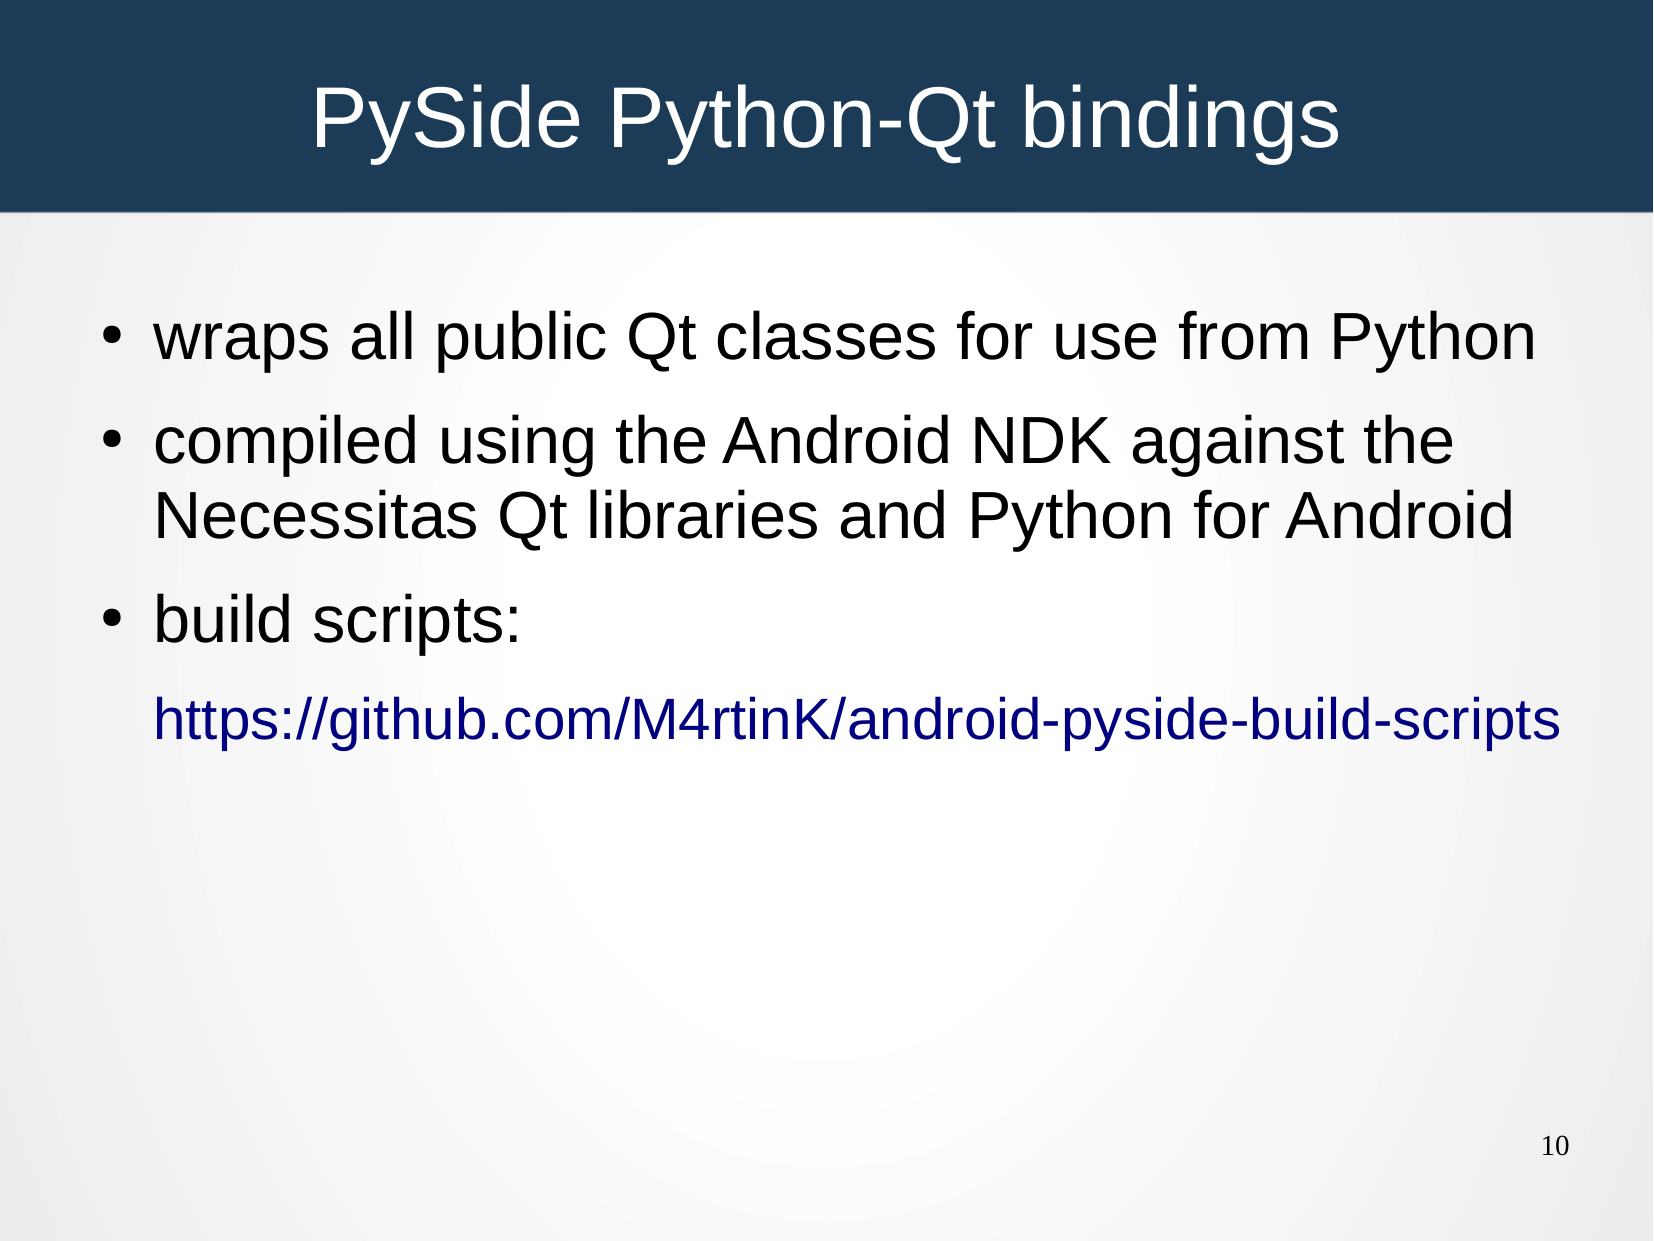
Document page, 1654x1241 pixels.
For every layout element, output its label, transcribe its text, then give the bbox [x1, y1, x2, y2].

title PySide Python‑Qt bindings [82, 47, 1571, 189]
picture [0, 0, 1653, 1241]
list wraps all public Qt classes for use from Python compiled using the Android NDK against the Necessitas Qt libraries and Python for Android build scripts: https://github.com/M4rtinK/android-pyside-build-scripts [82, 299, 1571, 1019]
